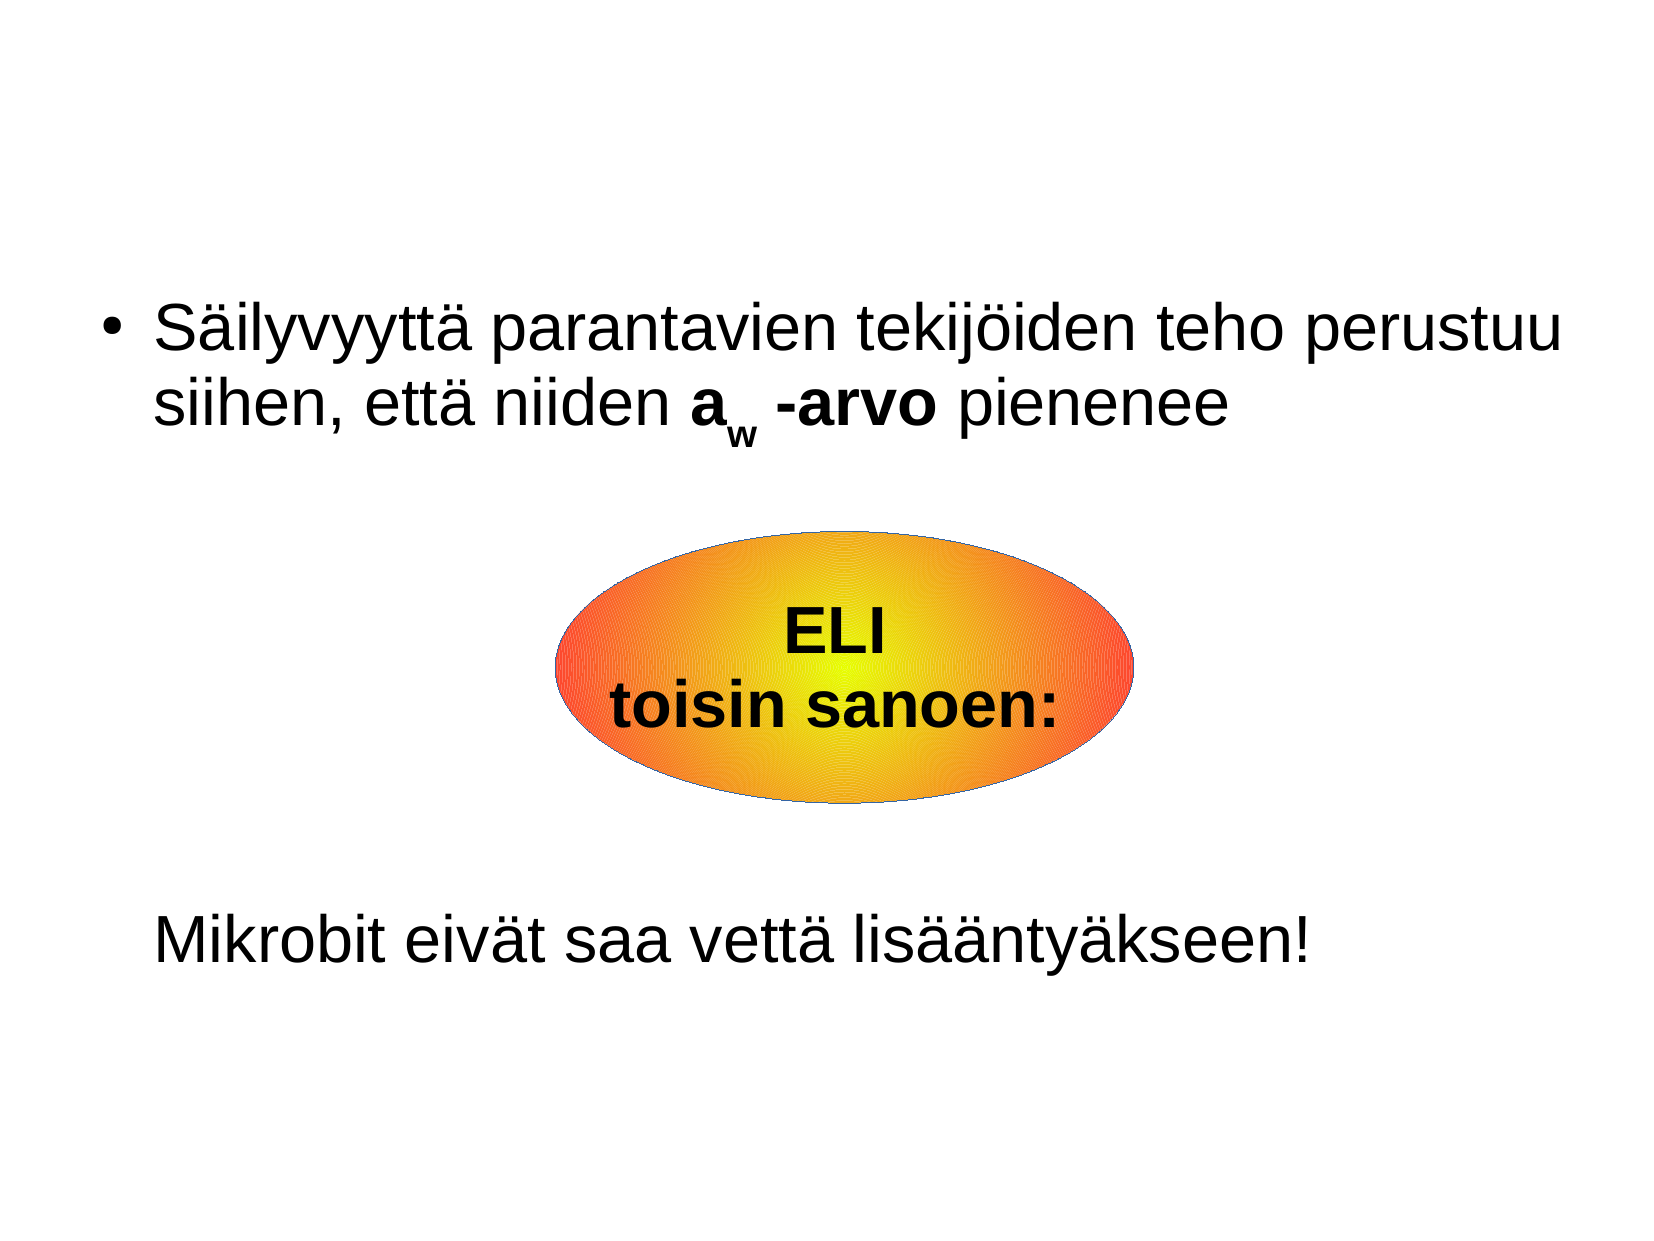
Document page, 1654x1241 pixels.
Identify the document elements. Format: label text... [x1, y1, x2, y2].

text_box ELI toisin sanoen: [555, 531, 1134, 804]
list Säilyvyyttä parantavien tekijöiden teho perustuu siihen, että niiden aw -arvo pienenee Mikrobit eivät saa vettä lisääntyäkseen! [82, 290, 1571, 1010]
